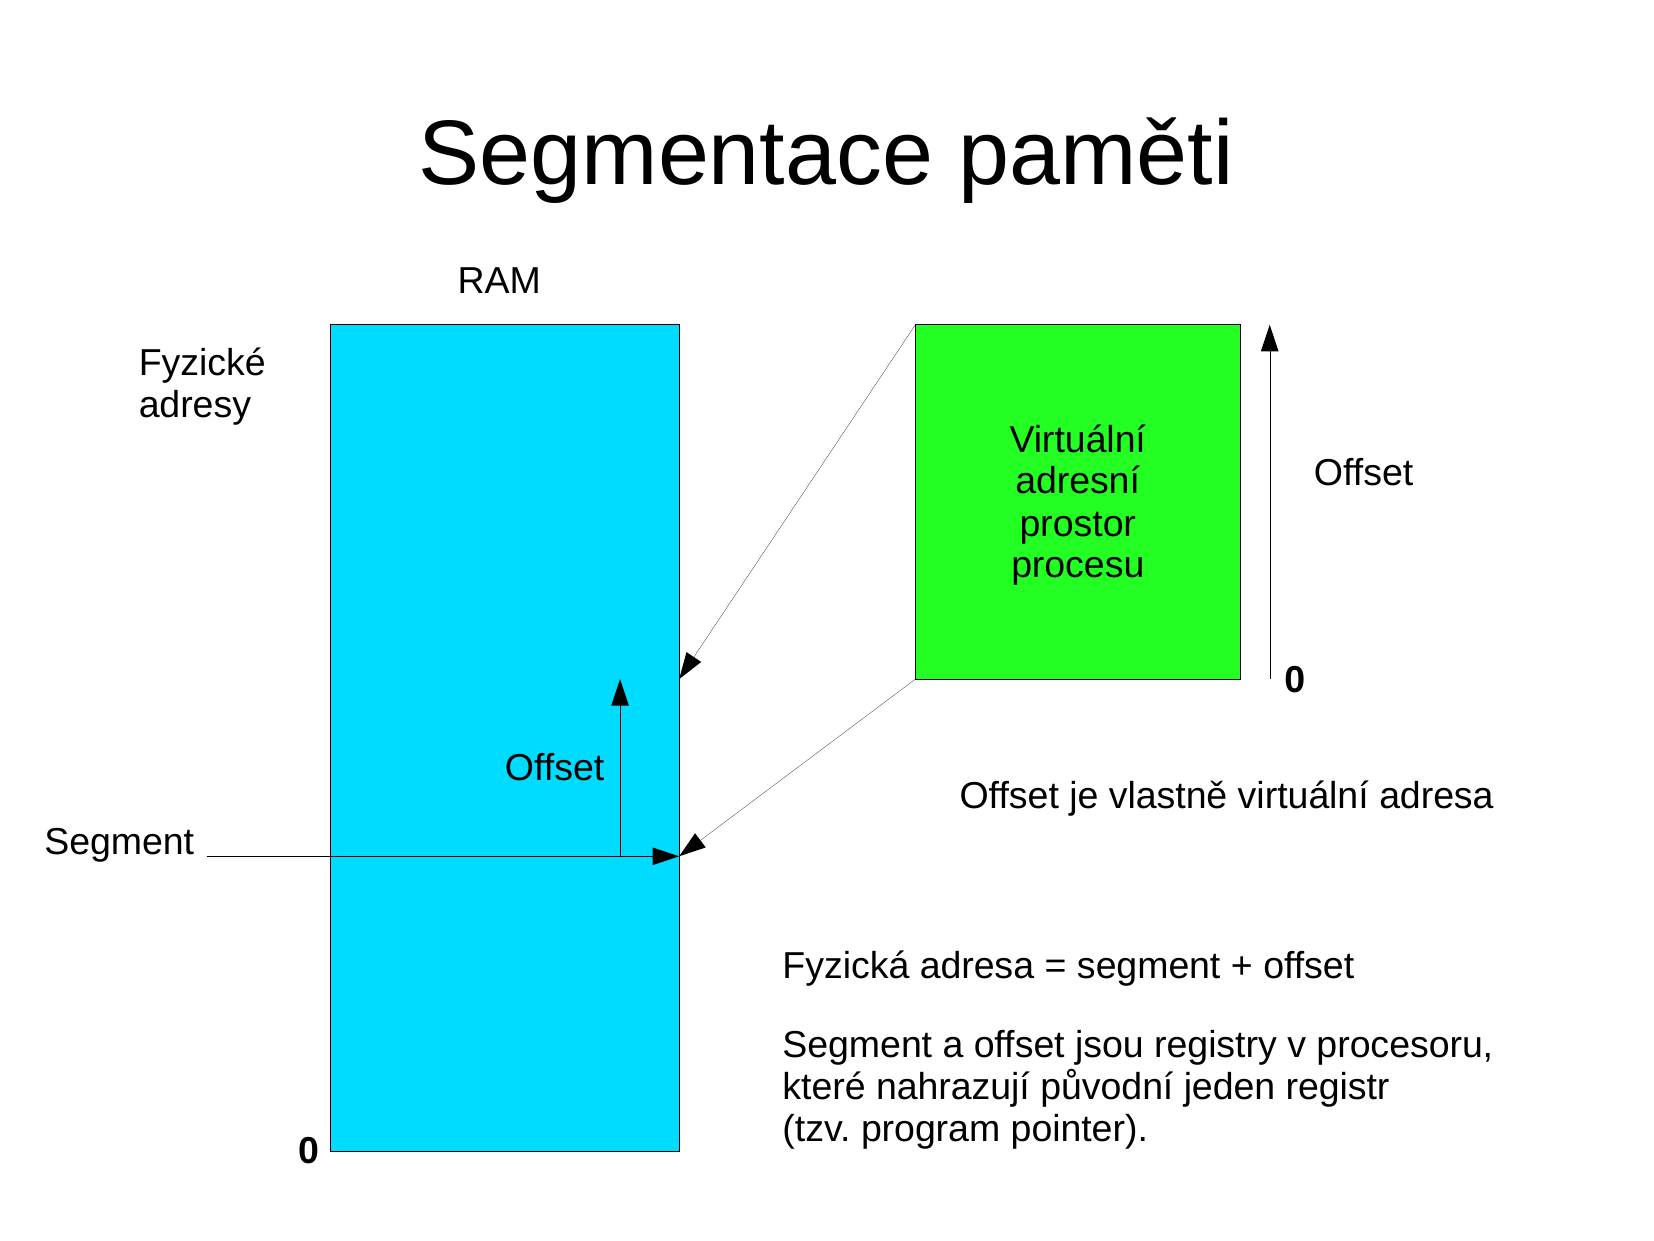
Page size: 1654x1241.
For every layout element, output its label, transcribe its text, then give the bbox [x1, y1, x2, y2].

text_box Offset [1299, 443, 1565, 501]
text_box Segment a offset jsou registry v procesoru, které nahrazují původní jeden registr (tzv. program pointer). [767, 1016, 1565, 1158]
text_box 0 [283, 1121, 343, 1180]
title Segmentace paměti [82, 49, 1571, 257]
text_box 0 [1269, 649, 1329, 709]
text_box Offset [490, 739, 638, 797]
text_box RAM [442, 251, 579, 309]
text_box Fyzické adresy [124, 334, 302, 434]
text_box Virtuální adresní prostor procesu [915, 324, 1241, 680]
text_box Fyzická adresa = segment + offset [767, 936, 1565, 994]
text_box Segment [29, 813, 237, 870]
text_box [330, 857, 680, 1152]
text_box [330, 324, 680, 856]
text_box Offset je vlastně virtuální adresa [944, 767, 1565, 825]
